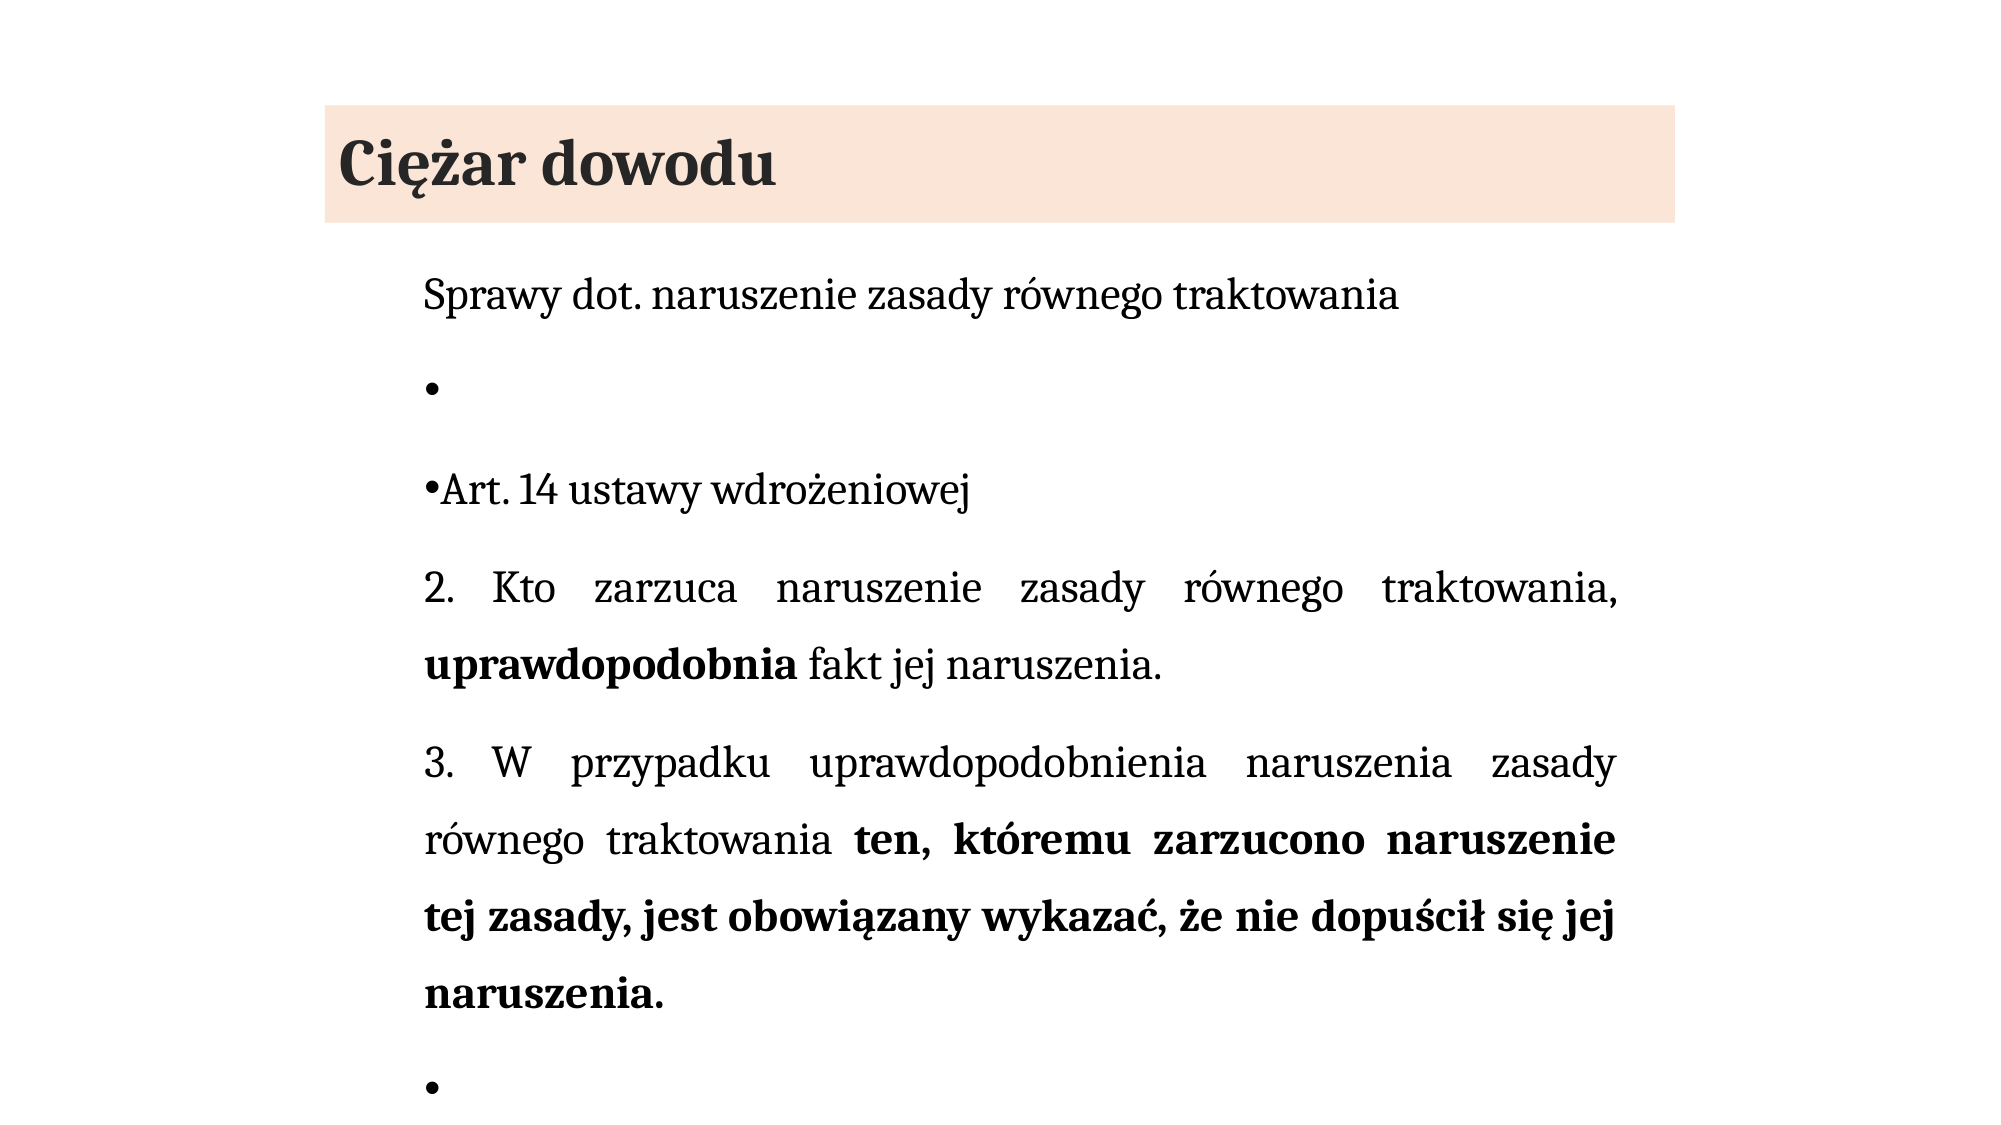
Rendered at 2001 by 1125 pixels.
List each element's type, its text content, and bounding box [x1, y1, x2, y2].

title Ciężar dowodu [324, 105, 1675, 223]
list Sprawy dot. naruszenie zasady równego traktowania Art. 14 ustawy wdrożeniowej 2. Kto zarzuca naruszenie zasady równego traktowania, uprawdopodobnia fakt jej naruszenia. 3. W przypadku uprawdopodobnienia naruszenia zasady równego traktowania ten, któremu zarzucono naruszenie tej zasady, jest obowiązany wykazać, że nie dopuścił się jej naruszenia. [373, 234, 1638, 1079]
